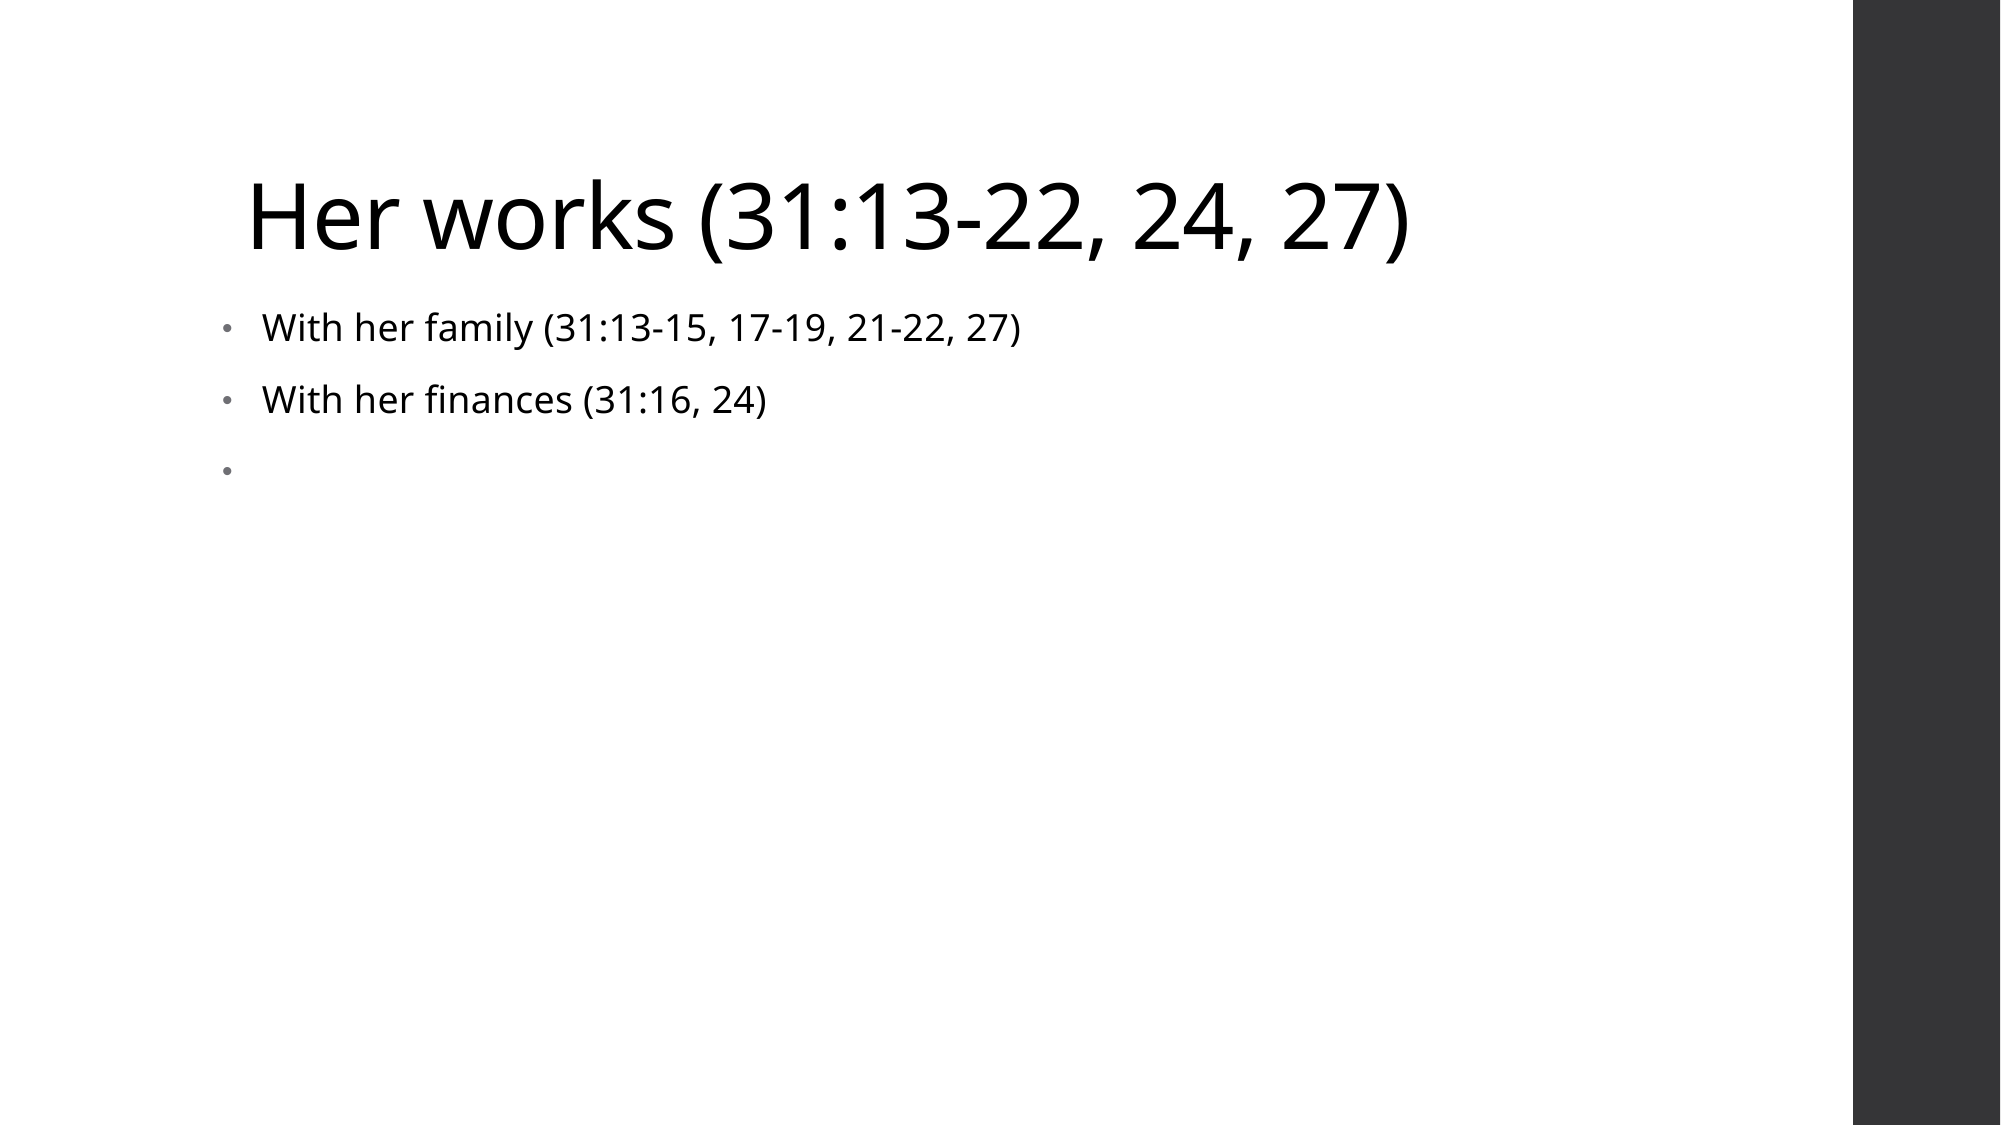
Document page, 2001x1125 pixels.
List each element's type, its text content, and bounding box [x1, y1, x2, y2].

title Her works (31:13-22, 24, 27) [206, 60, 1797, 278]
list With her family (31:13-15, 17-19, 21-22, 27) With her finances (31:16, 24) [206, 299, 1617, 1014]
